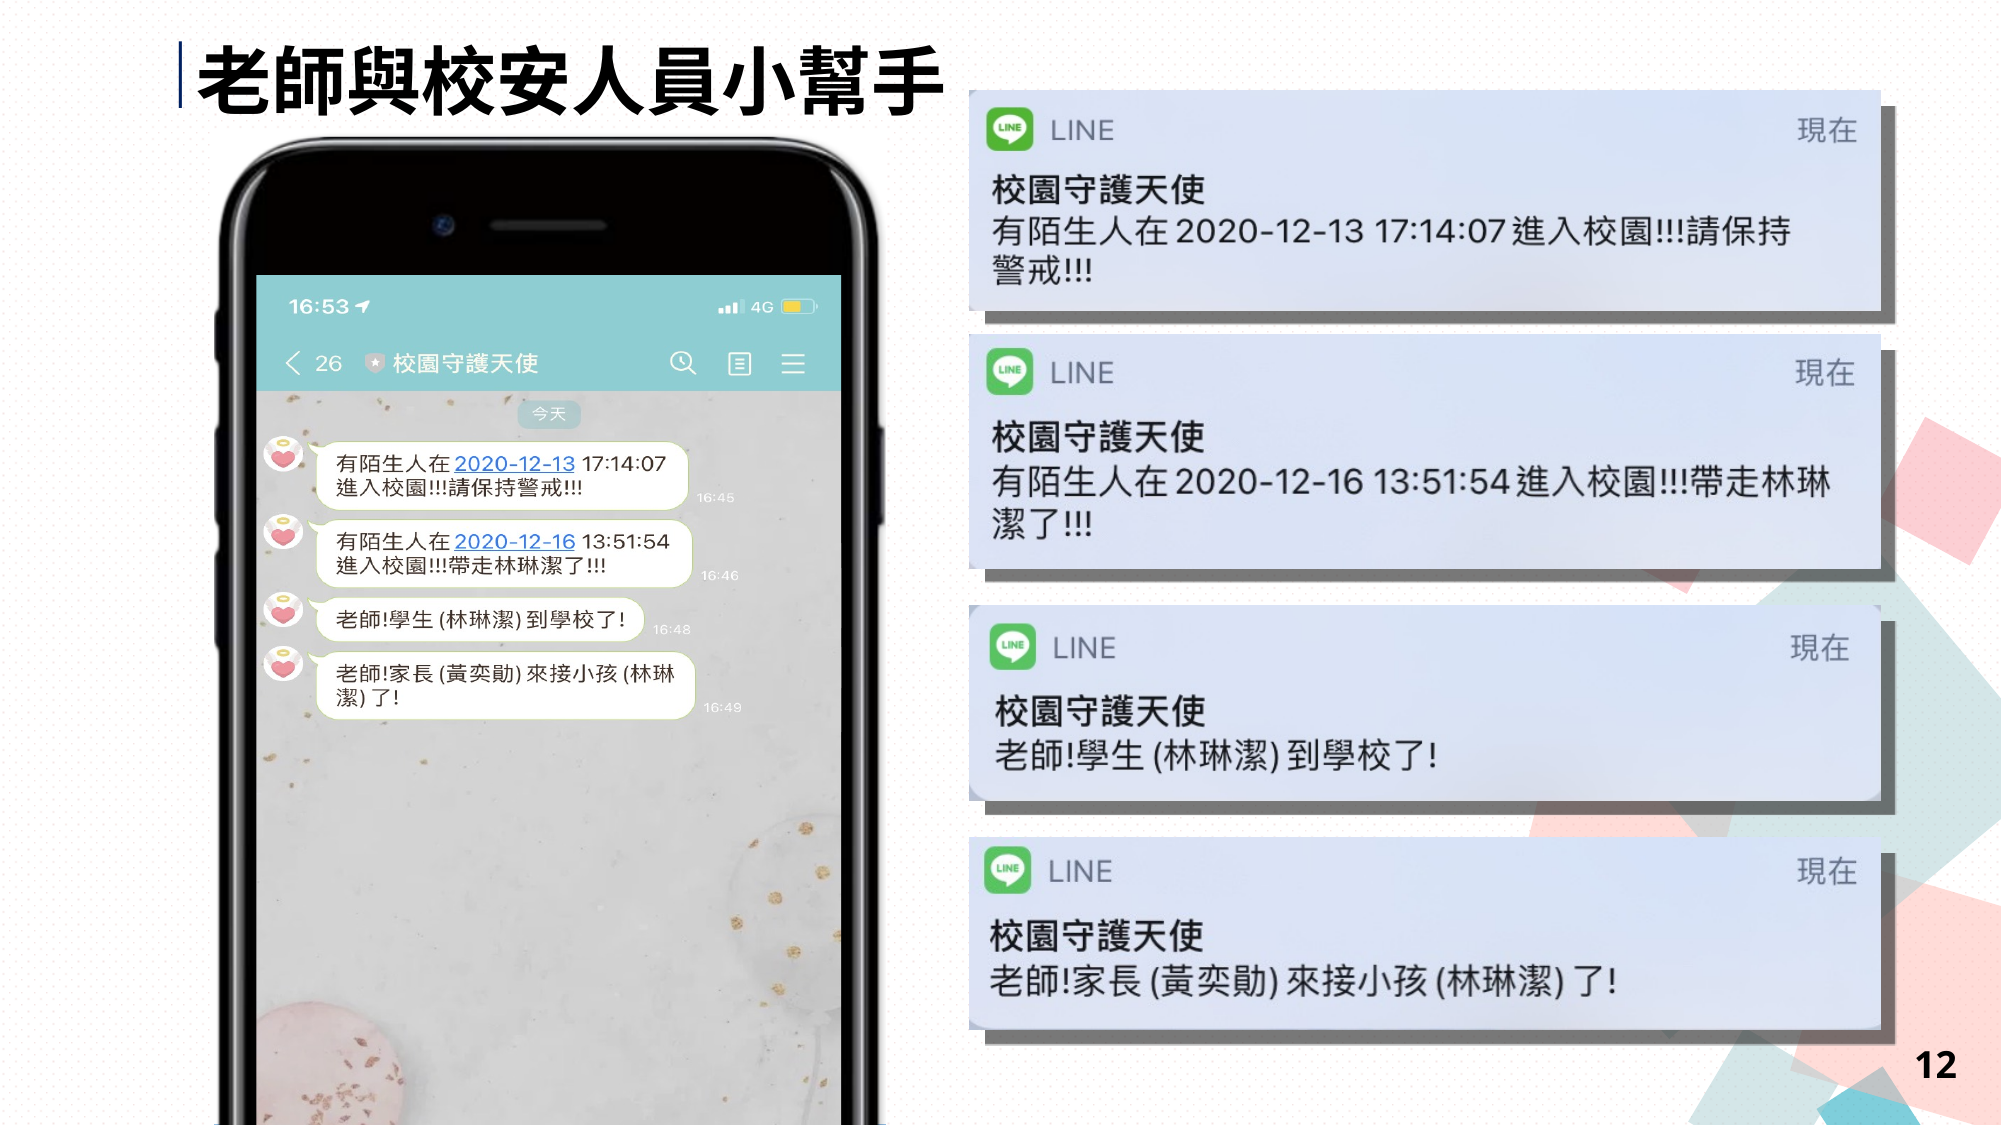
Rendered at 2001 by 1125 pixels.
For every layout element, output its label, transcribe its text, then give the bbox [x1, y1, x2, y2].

text_box 12 [1899, 1033, 1973, 1094]
text_box 老師與校安人員小幫手 [181, 26, 970, 133]
picture [969, 334, 1881, 569]
picture [969, 837, 1881, 1030]
picture [969, 90, 1881, 311]
picture [969, 605, 1881, 801]
picture [214, 132, 886, 1125]
text_box ｜ [133, 27, 230, 122]
